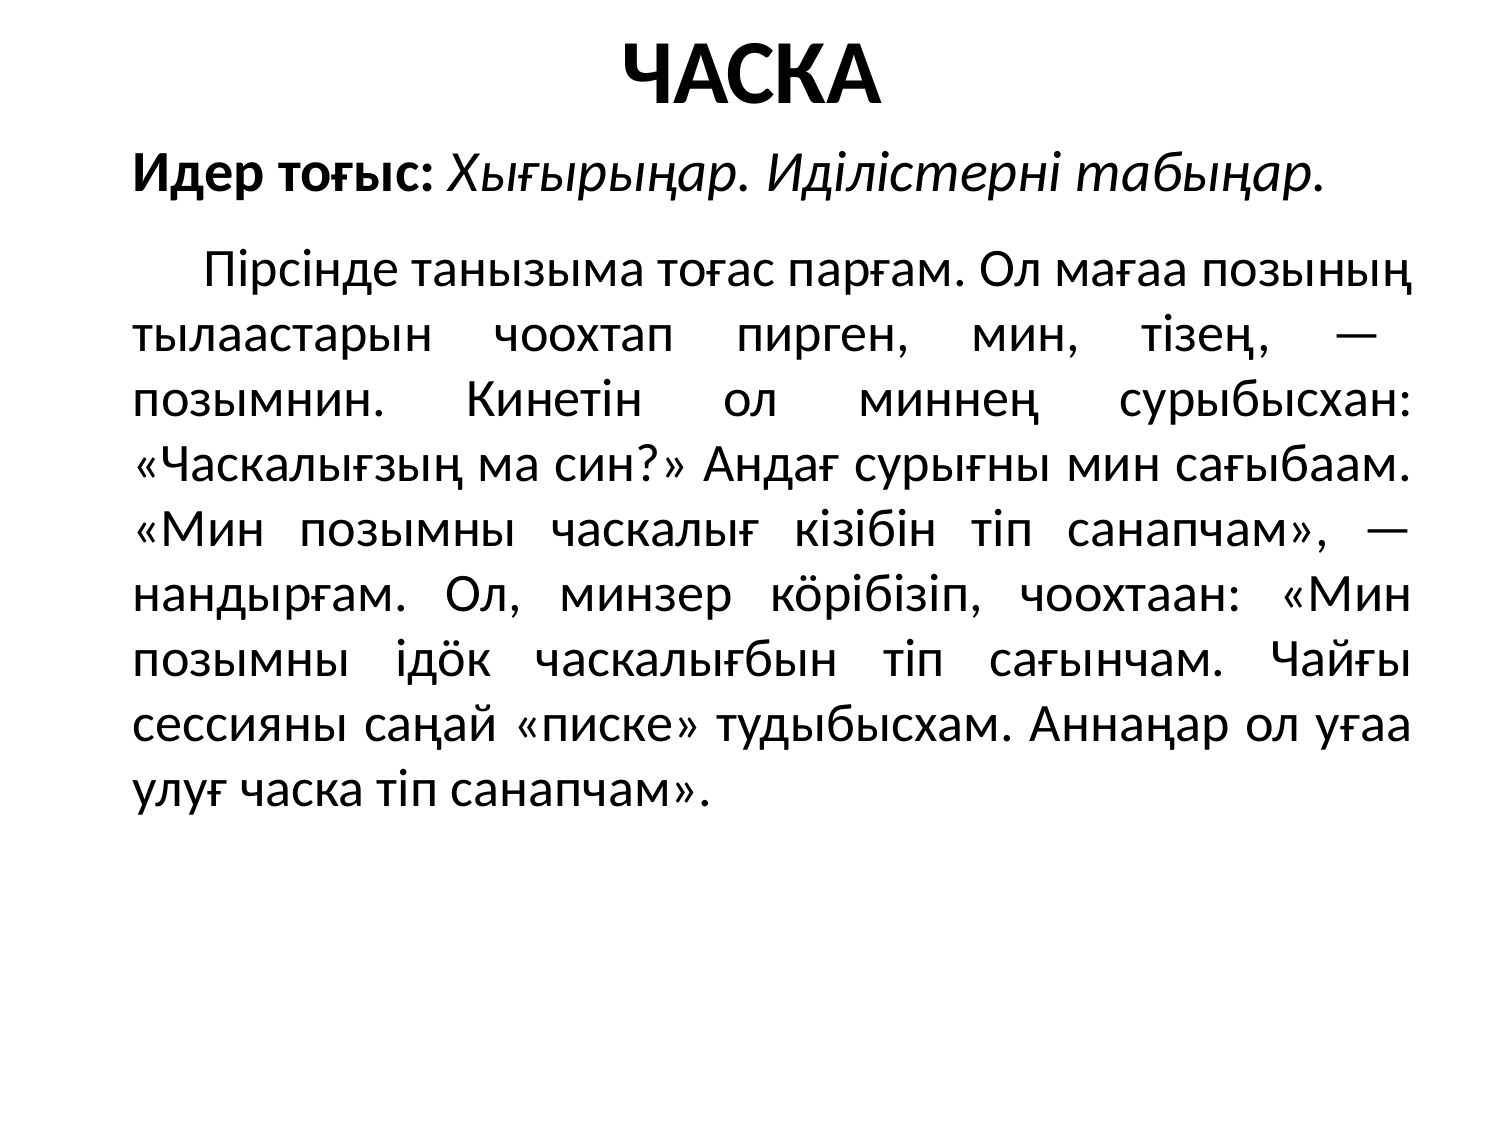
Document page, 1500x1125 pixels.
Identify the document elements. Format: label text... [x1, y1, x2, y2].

title ЧАСКА [76, 4, 1427, 133]
list Идер тоғыс: Хығырыңар. Идiлiстернi табыңар. Пiрсiнде танызыма тоғас парғам. Ол мағаа позының тылаастарын чоохтап пирген, мин, тiзең, — позымнин. Кинетiн ол миннең сурыбысхан: «Часкалығзың ма син?» Андағ сурығны мин сағыбаам. «Мин позымны часкалығ кiзiбiн тiп санапчам», — нандырғам. Ол, минзер кӧрiбiзiп, чоохтаан: «Мин позымны iдӧк часкалығбын тiп сағынчам. Чайғы сессияны саңай «писке» тудыбысхам. Аннаңар ол уғаа улуғ часка тiп санапчам». [118, 125, 1430, 1125]
